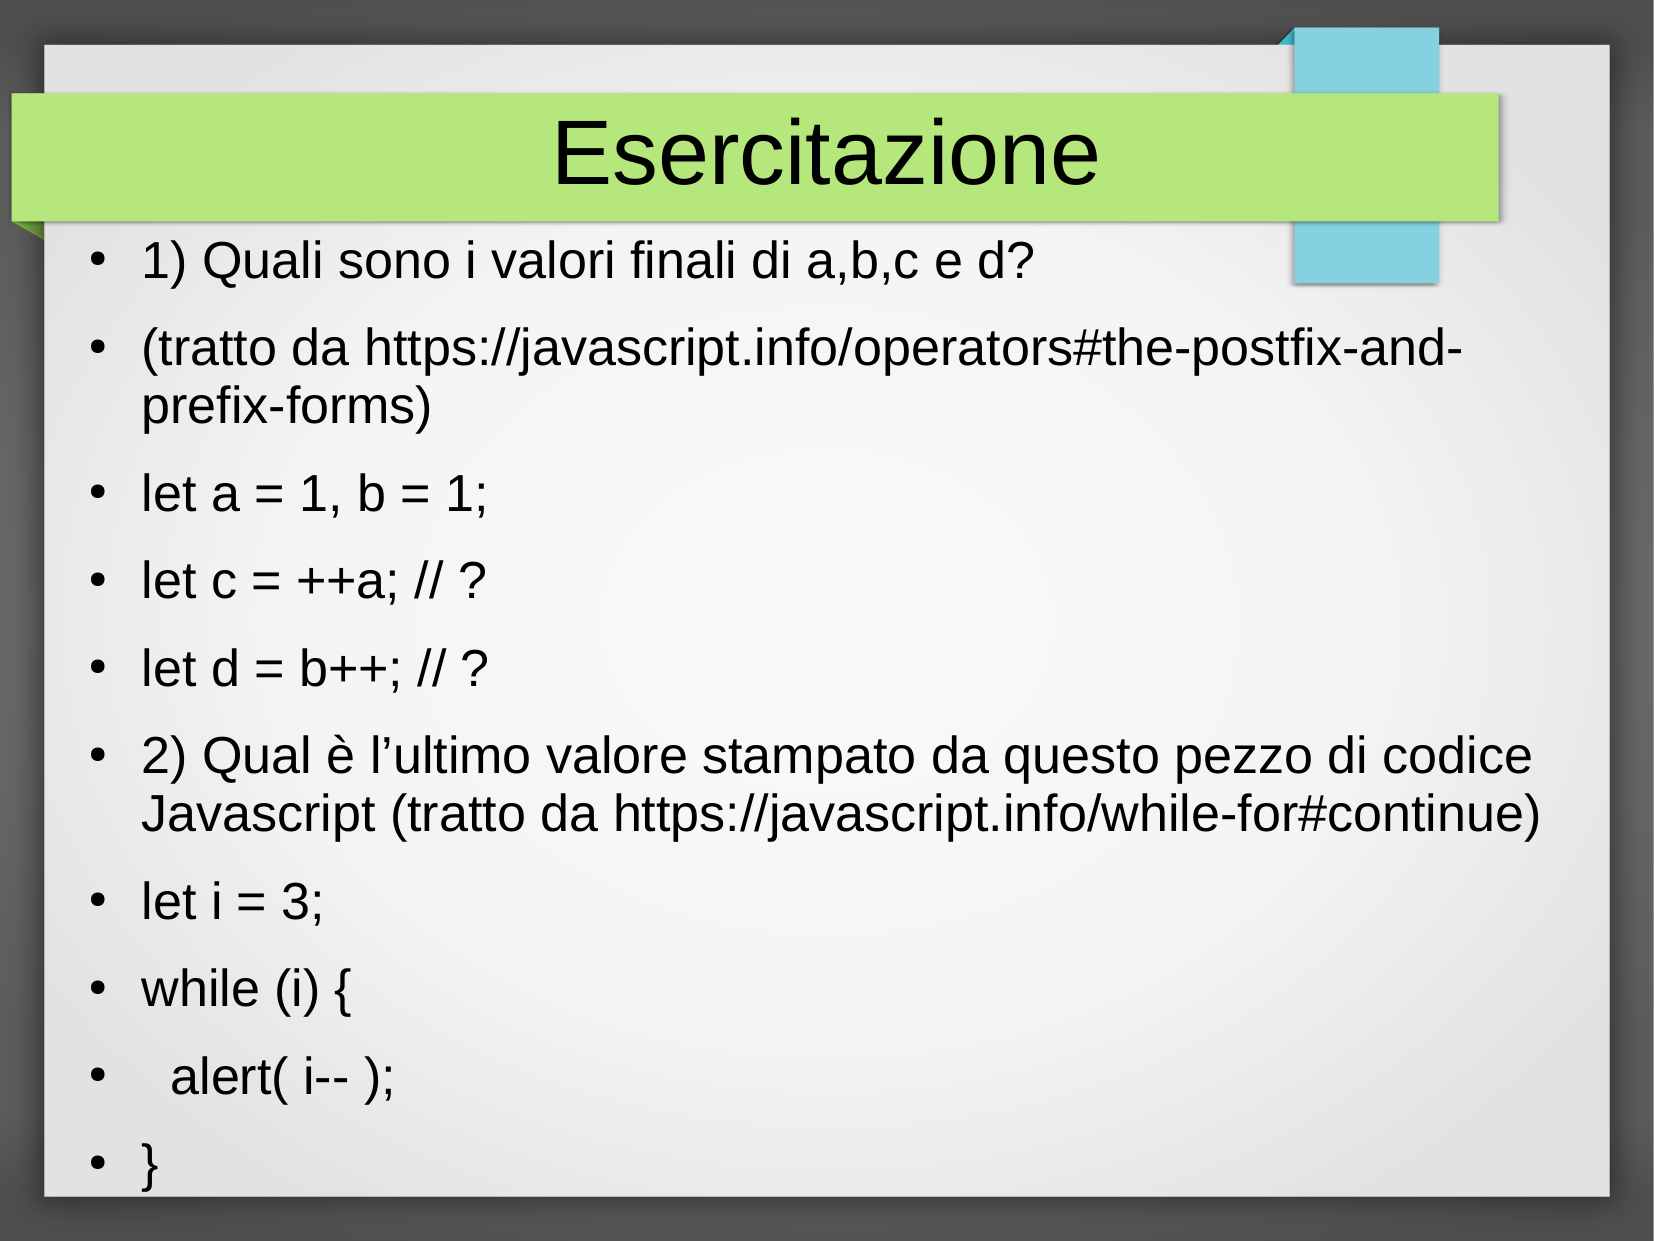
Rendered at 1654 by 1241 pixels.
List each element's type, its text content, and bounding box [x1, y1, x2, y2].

title Esercitazione [82, 49, 1571, 257]
picture [0, 0, 1654, 1241]
list 1) Quali sono i valori finali di a,b,c e d? (tratto da https://javascript.info/operators#the-postfix-and-prefix-forms) let a = 1, b = 1; let c = ++a; // ? let d = b++; // ? 2) Qual è l’ultimo valore stampato da questo pezzo di codice Javascript (tratto da https://javascript.info/while-for#continue) let i = 3; while (i) { alert( i-- ); } [70, 231, 1560, 1193]
